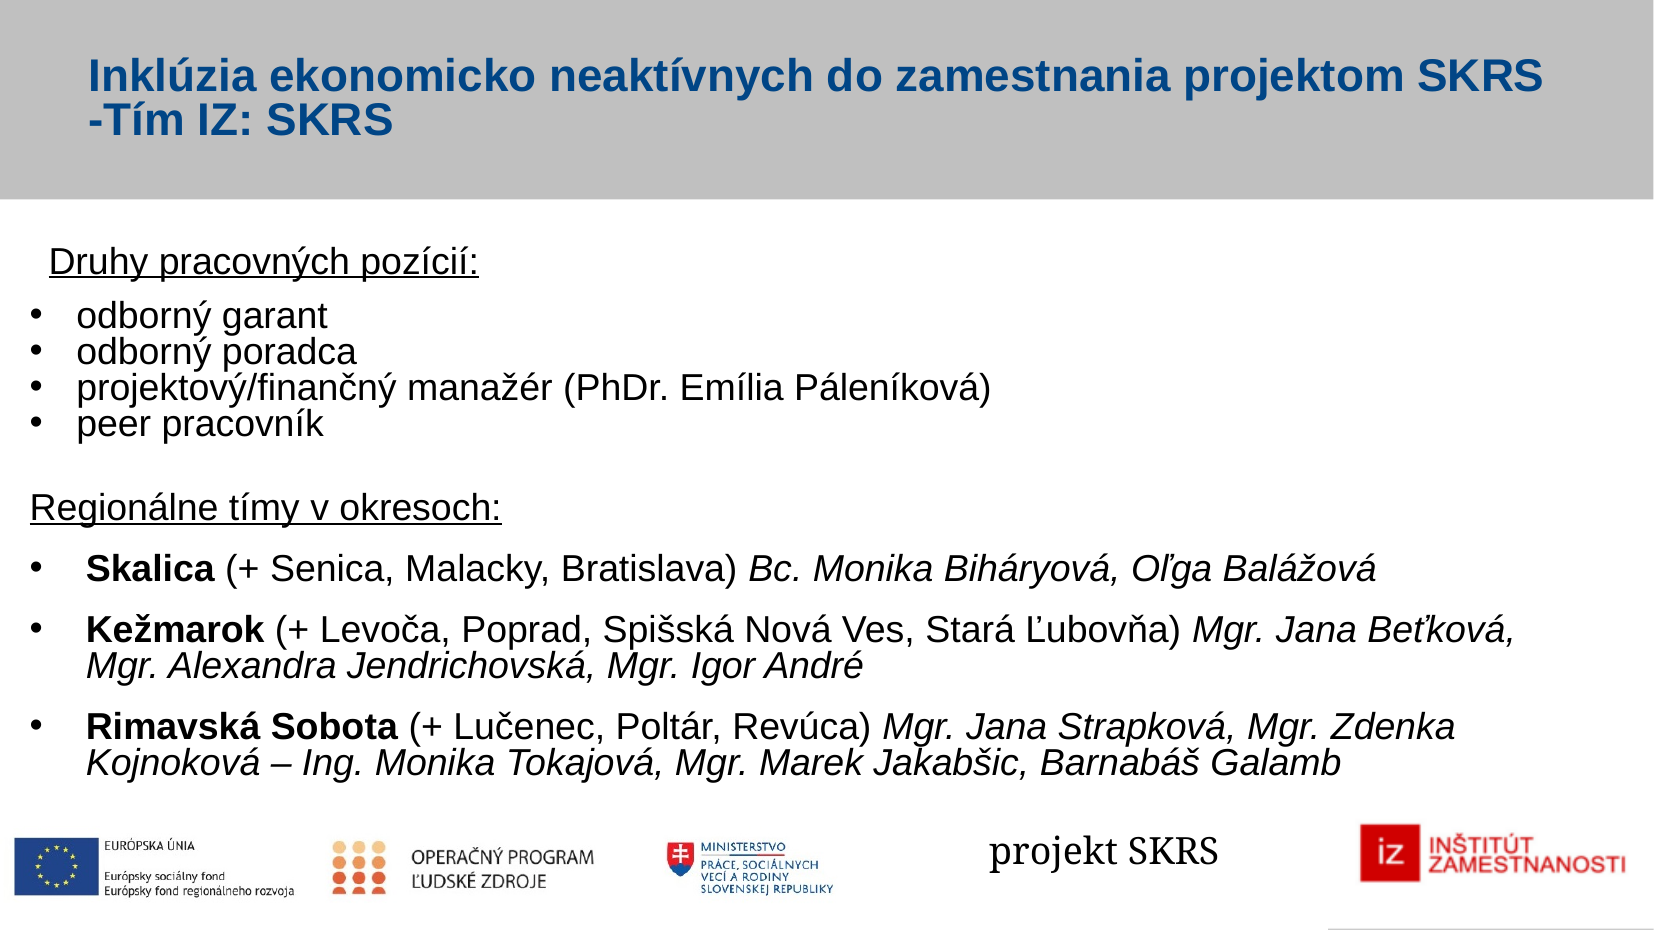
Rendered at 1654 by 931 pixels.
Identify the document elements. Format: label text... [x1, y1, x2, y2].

title Inklúzia ekonomicko neaktívnych do zamestnania projektom SKRS -Tím IZ: SKRS [88, 22, 1565, 178]
picture [1328, 775, 1654, 931]
picture [0, 826, 857, 907]
list Druhy pracovných pozícií: odborný garant odborný poradca projektový/finančný manažér (PhDr. Emília Páleníková) peer pracovník Regionálne tímy v okresoch: Skalica (+ Senica, Malacky, Bratislava) Bc. Monika Biháryová, Oľga Balážová Kežmarok (+ Levoča, Poprad, Spišská Nová Ves, Stará Ľubovňa) Mgr. Jana Beťková, Mgr. Alexandra Jendrichovská, Mgr. Igor André Rimavská Sobota (+ Lučenec, Poltár, Revúca) Mgr. Jana Strapková, Mgr. Zdenka Kojnoková – Ing. Monika Tokajová, Mgr. Marek Jakabšic, Barnabáš Galamb [29, 221, 1533, 808]
